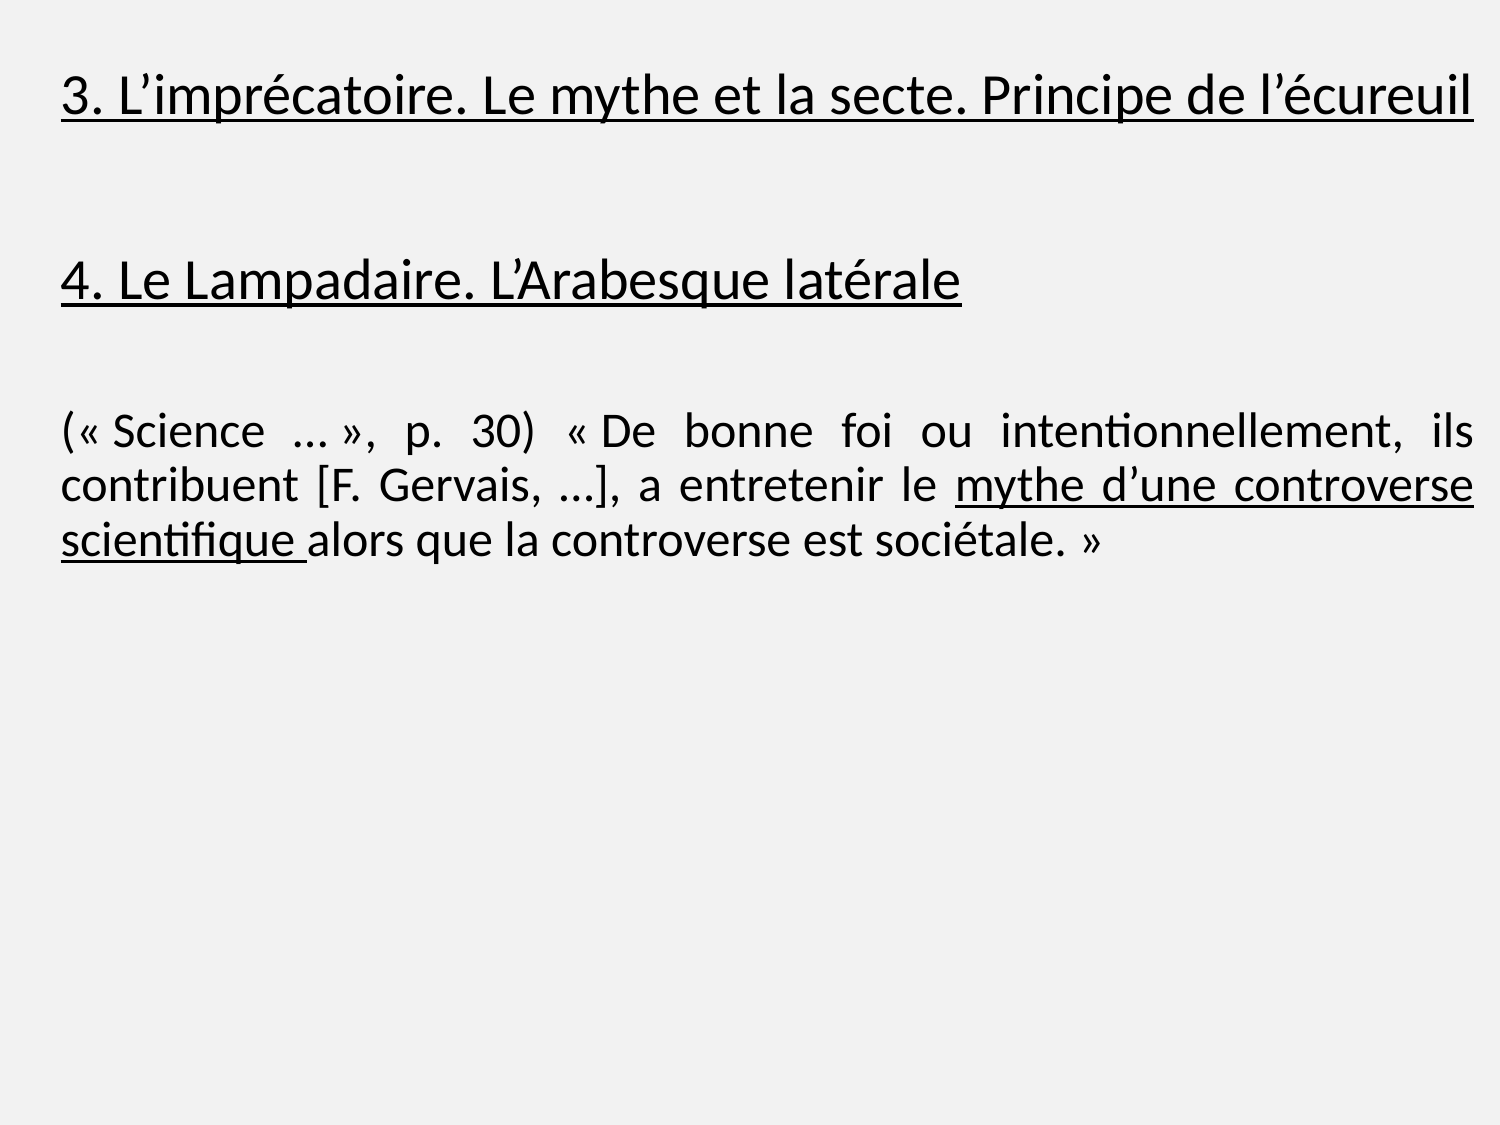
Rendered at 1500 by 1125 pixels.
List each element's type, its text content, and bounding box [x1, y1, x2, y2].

list 3. L’imprécatoire. Le mythe et la secte. Principe de l’écureuil 4. Le Lampadaire. L’Arabesque latérale (« Science … », p. 30) « De bonne foi ou intentionnellement, ils contribuent [F. Gervais, …], a entretenir le mythe d’une controverse scientifique alors que la controverse est sociétale. » [45, 57, 1490, 705]
